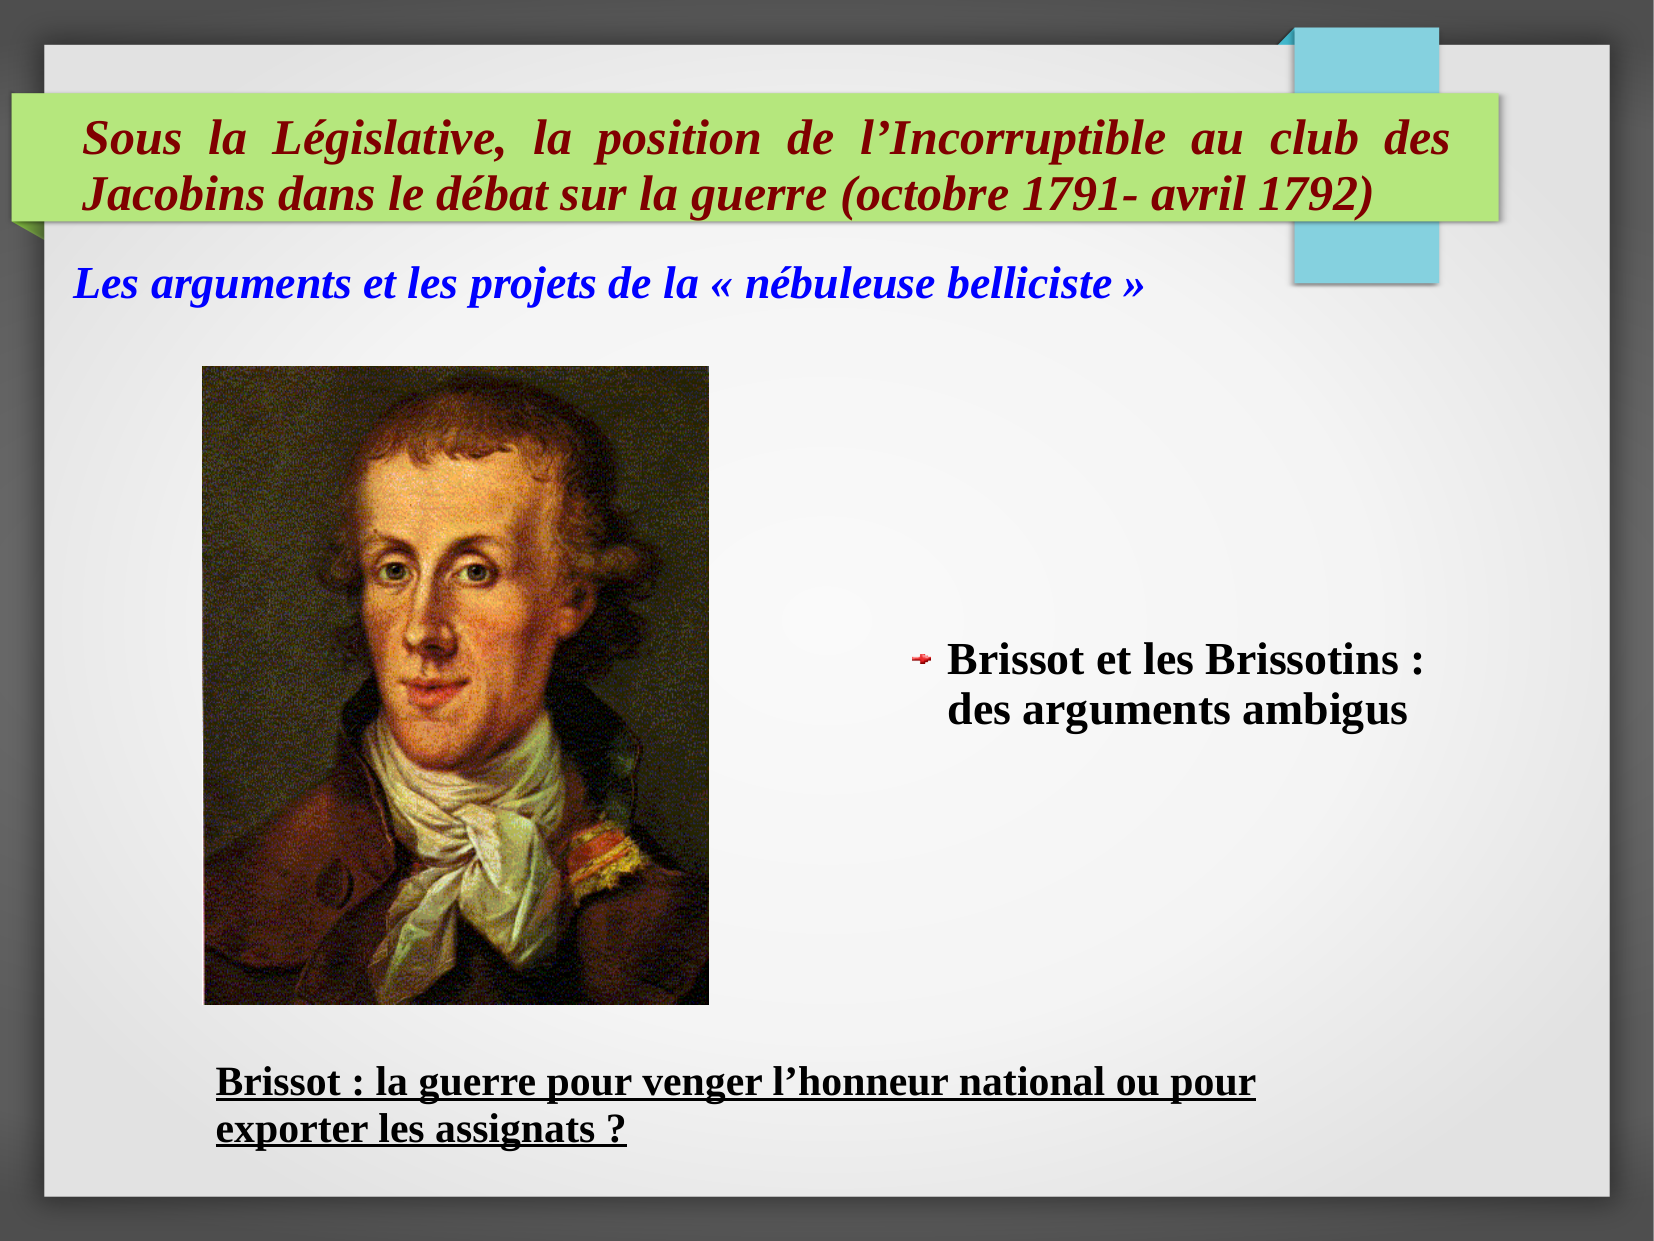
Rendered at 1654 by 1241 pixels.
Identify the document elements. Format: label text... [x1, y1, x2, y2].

text_box Brissot : la guerre pour venger l’honneur national ou pour exporter les assignats ? [200, 1051, 1323, 1159]
text_box Brissot et les Brissotins : des arguments ambigus [897, 625, 1501, 793]
text_box Les arguments et les projets de la « nébuleuse belliciste » [59, 248, 1312, 319]
picture [0, 0, 1654, 1241]
title Sous la Législative, la position de l’Incorruptible au club des Jacobins dans le débat sur la guerre (octobre 1791- avril 1792) [82, 82, 1453, 249]
